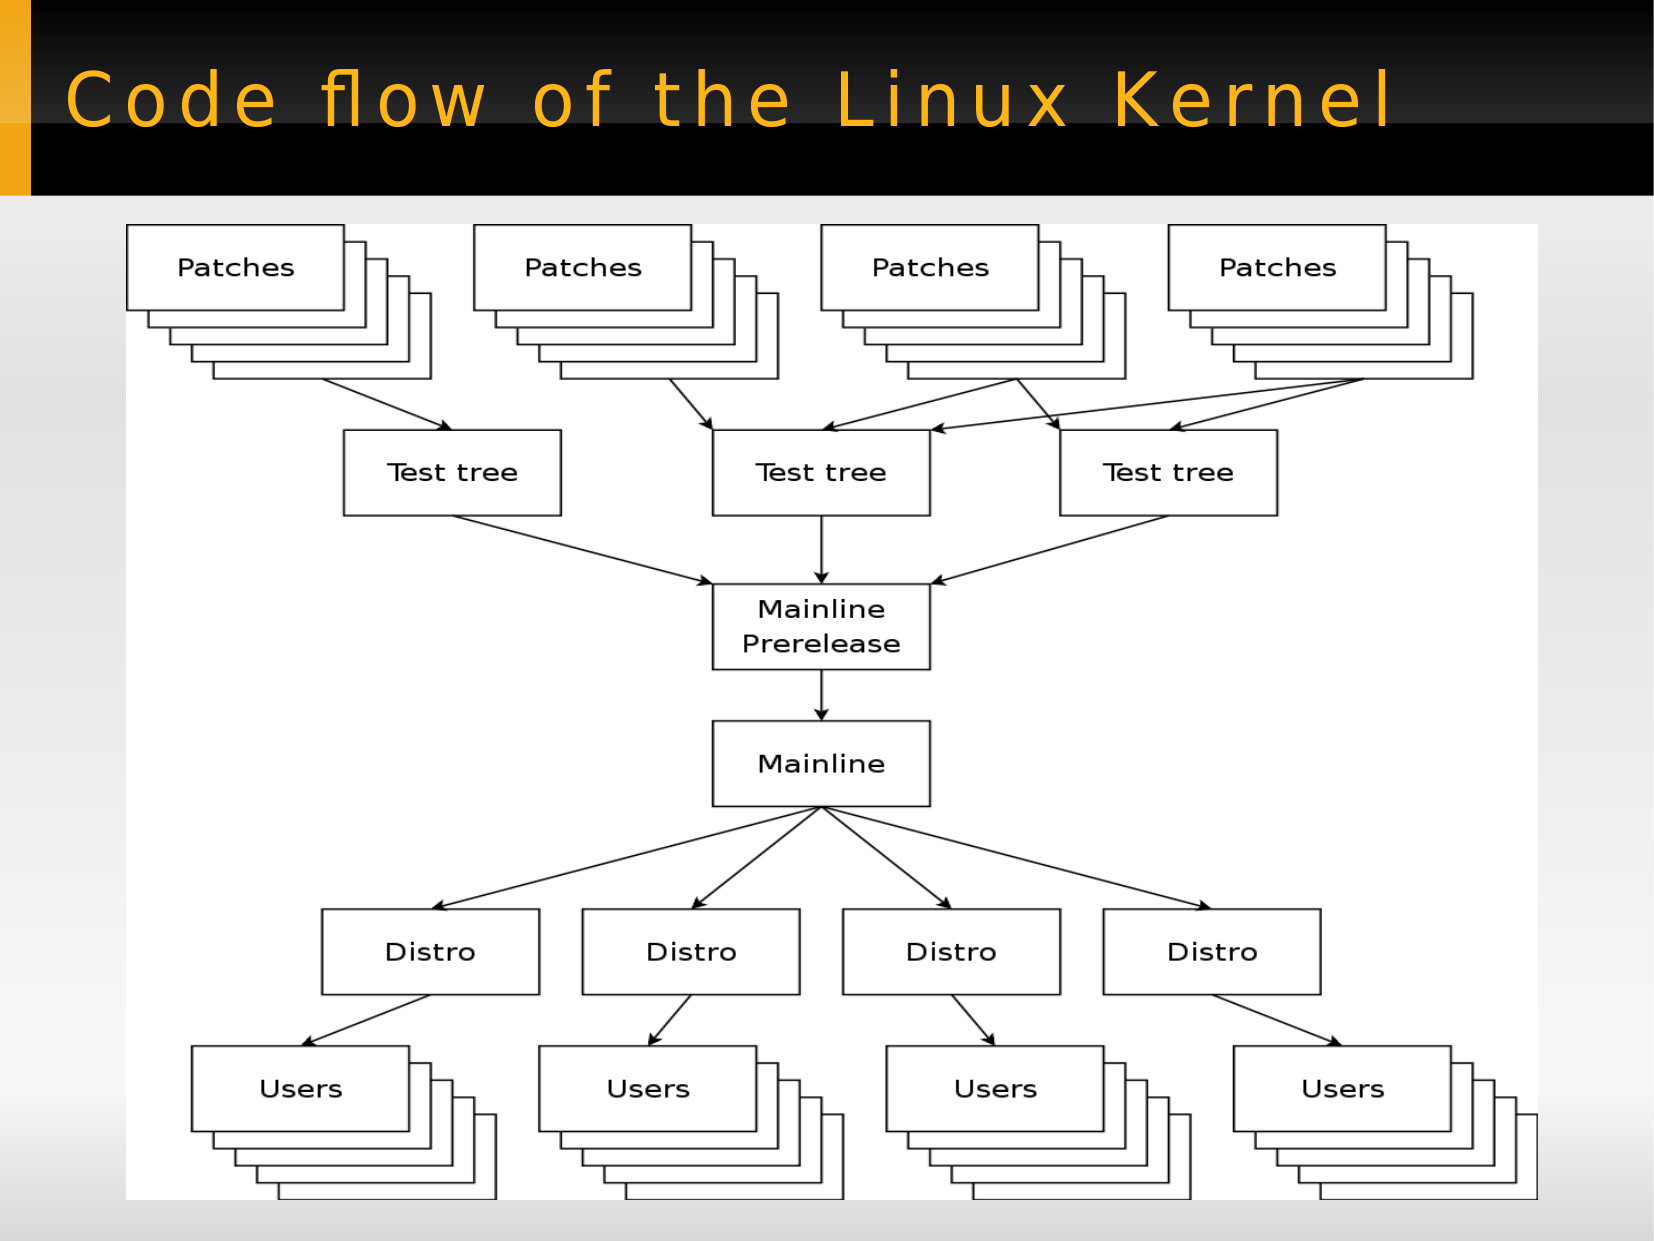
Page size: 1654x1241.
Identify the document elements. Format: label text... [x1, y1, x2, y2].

picture [0, 0, 1654, 1241]
title Code flow of the Linux Kernel [64, 26, 1576, 175]
